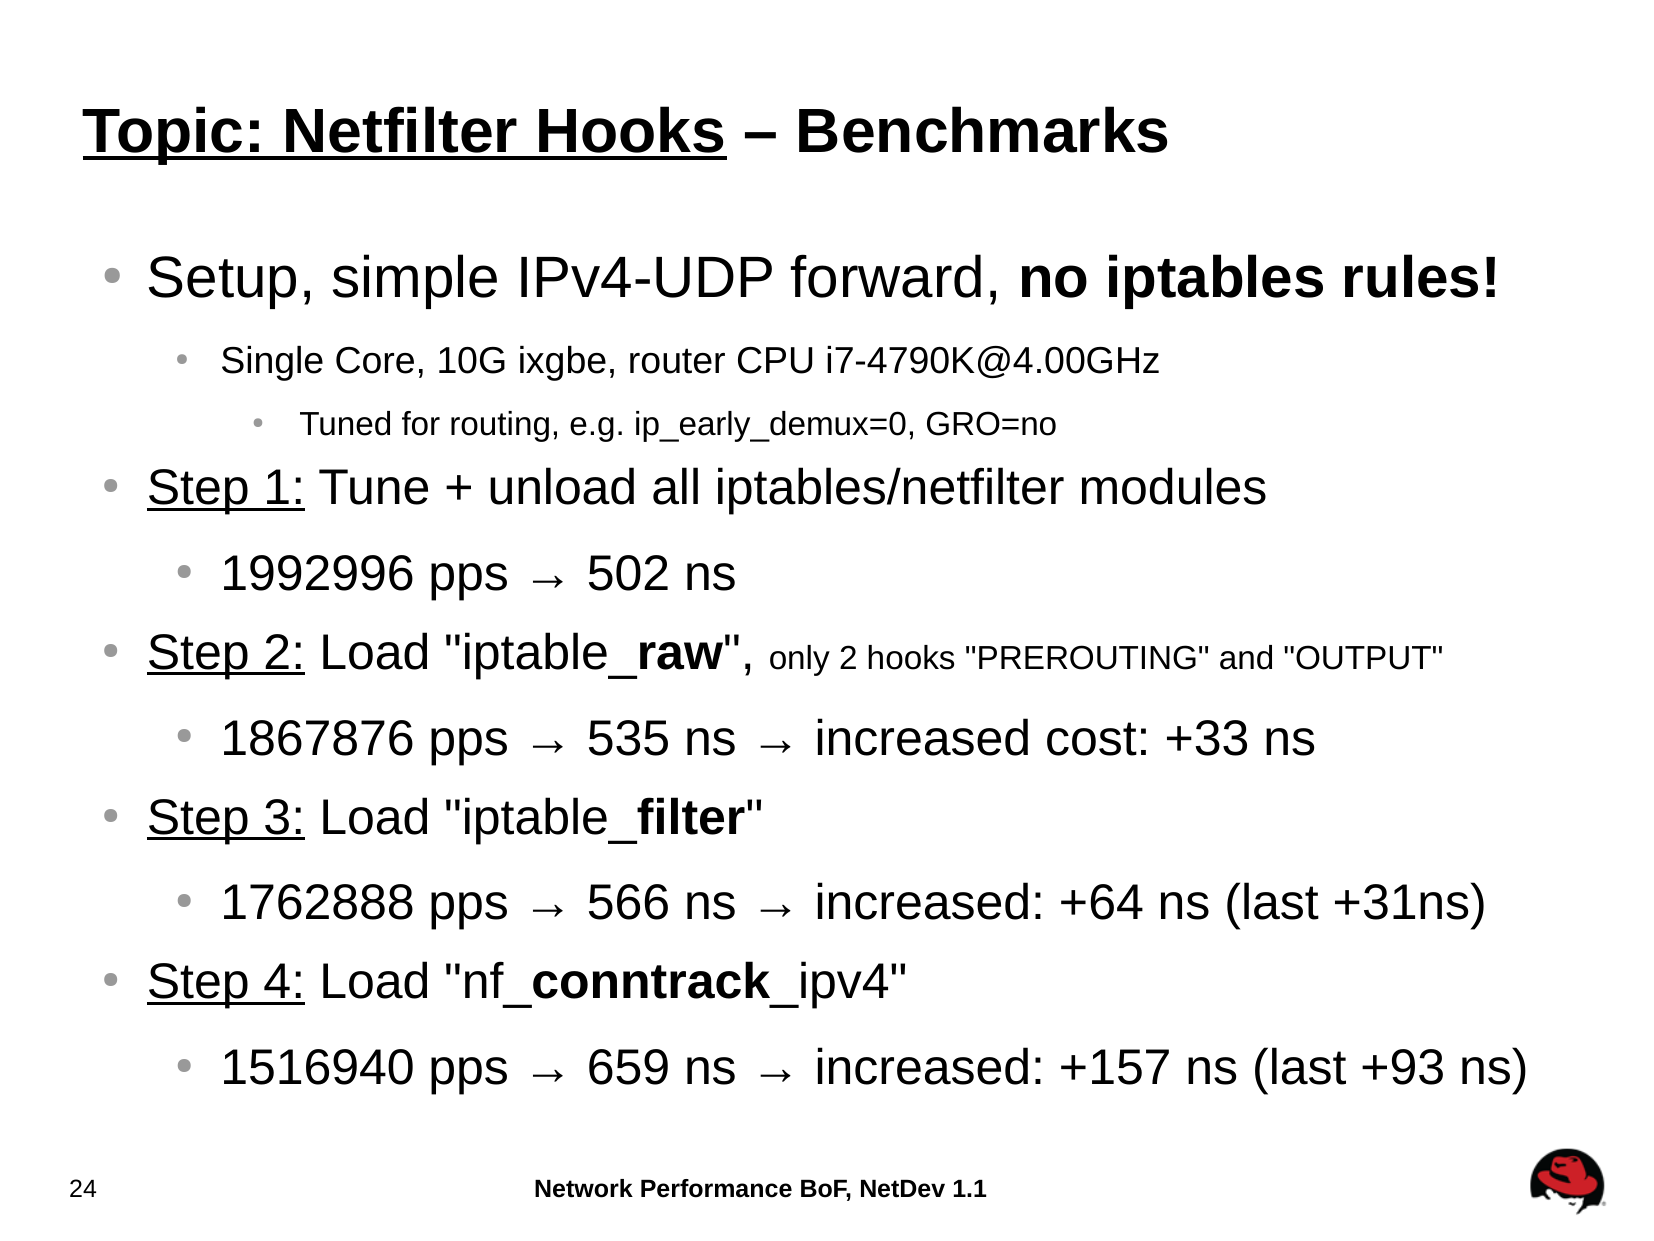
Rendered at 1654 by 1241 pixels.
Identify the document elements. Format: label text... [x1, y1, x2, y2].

picture [1529, 1146, 1612, 1224]
title Topic: Netfilter Hooks – Benchmarks [82, 37, 1571, 226]
list Setup, simple IPv4-UDP forward, no iptables rules! Single Core, 10G ixgbe, router CPU i7-4790K@4.00GHz Tuned for routing, e.g. ip_early_demux=0, GRO=no Step 1: Tune + unload all iptables/netfilter modules 1992996 pps → 502 ns Step 2: Load "iptable_raw", only 2 hooks "PREROUTING" and "OUTPUT" 1867876 pps → 535 ns → increased cost: +33 ns Step 3: Load "iptable_filter" 1762888 pps → 566 ns → increased: +64 ns (last +31ns) Step 4: Load "nf_conntrack_ipv4" 1516940 pps → 659 ns → increased: +157 ns (last +93 ns) [86, 244, 1575, 1096]
